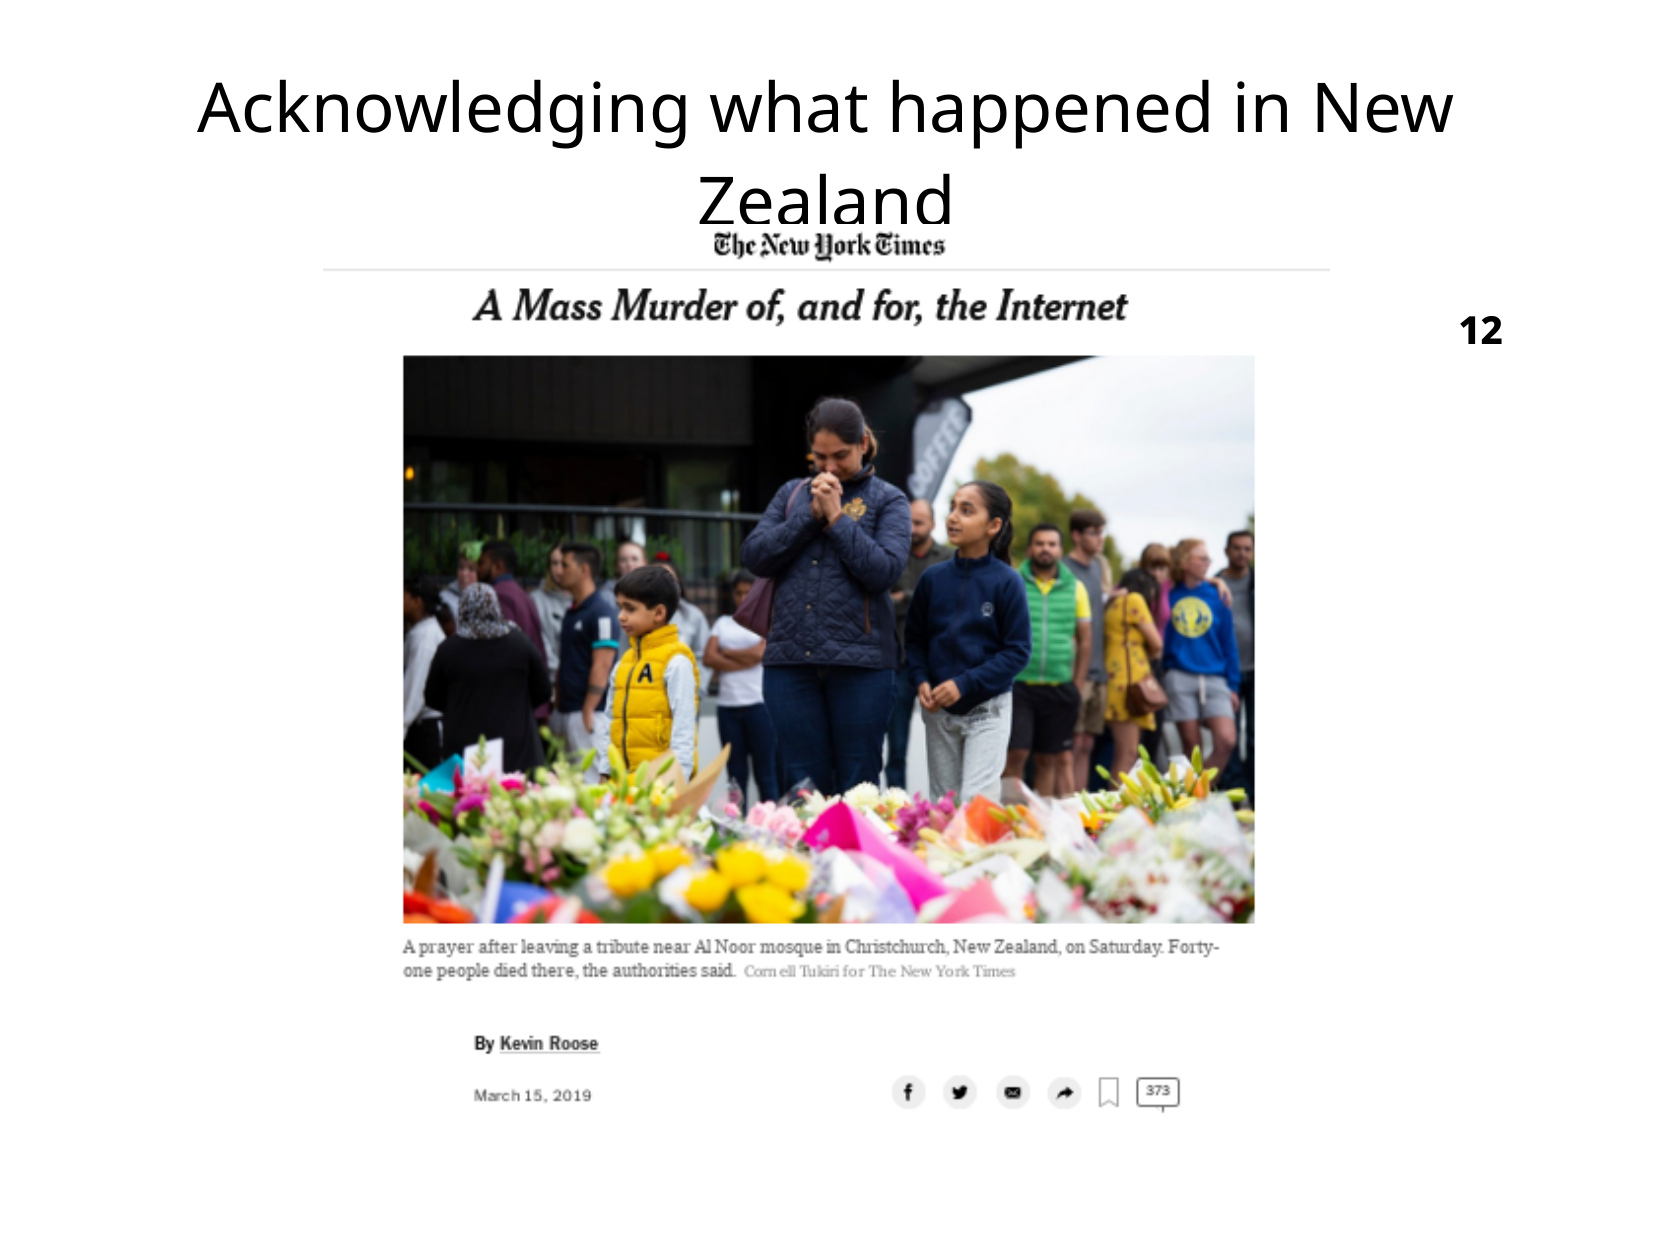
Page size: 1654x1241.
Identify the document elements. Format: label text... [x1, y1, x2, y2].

text_box 12 [1454, 300, 1507, 381]
title Acknowledging what happened in New Zealand [82, 49, 1571, 257]
picture [323, 224, 1330, 1135]
